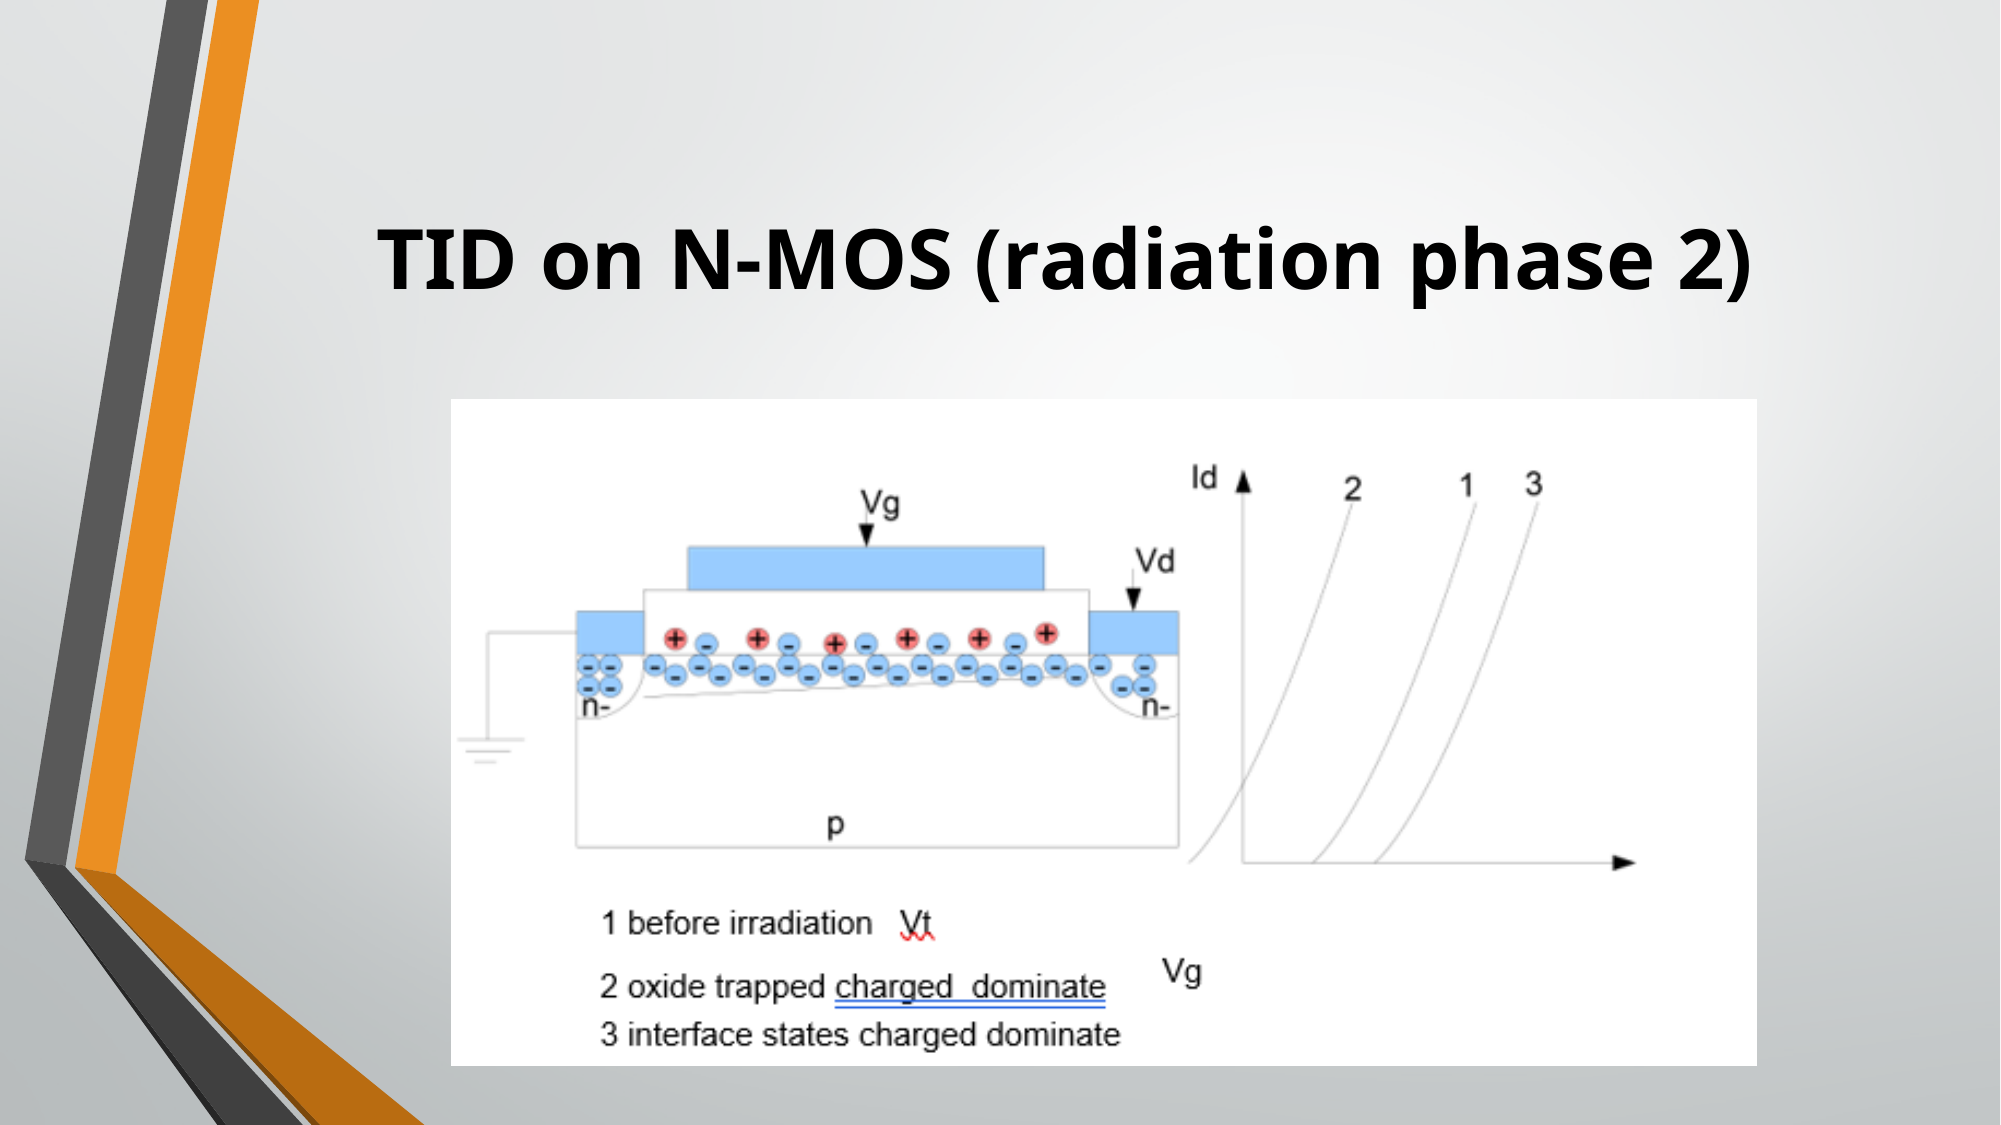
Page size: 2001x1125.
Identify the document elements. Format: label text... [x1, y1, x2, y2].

picture [451, 399, 1757, 1066]
title TID on N-MOS (radiation phase 2) [243, 112, 1887, 400]
